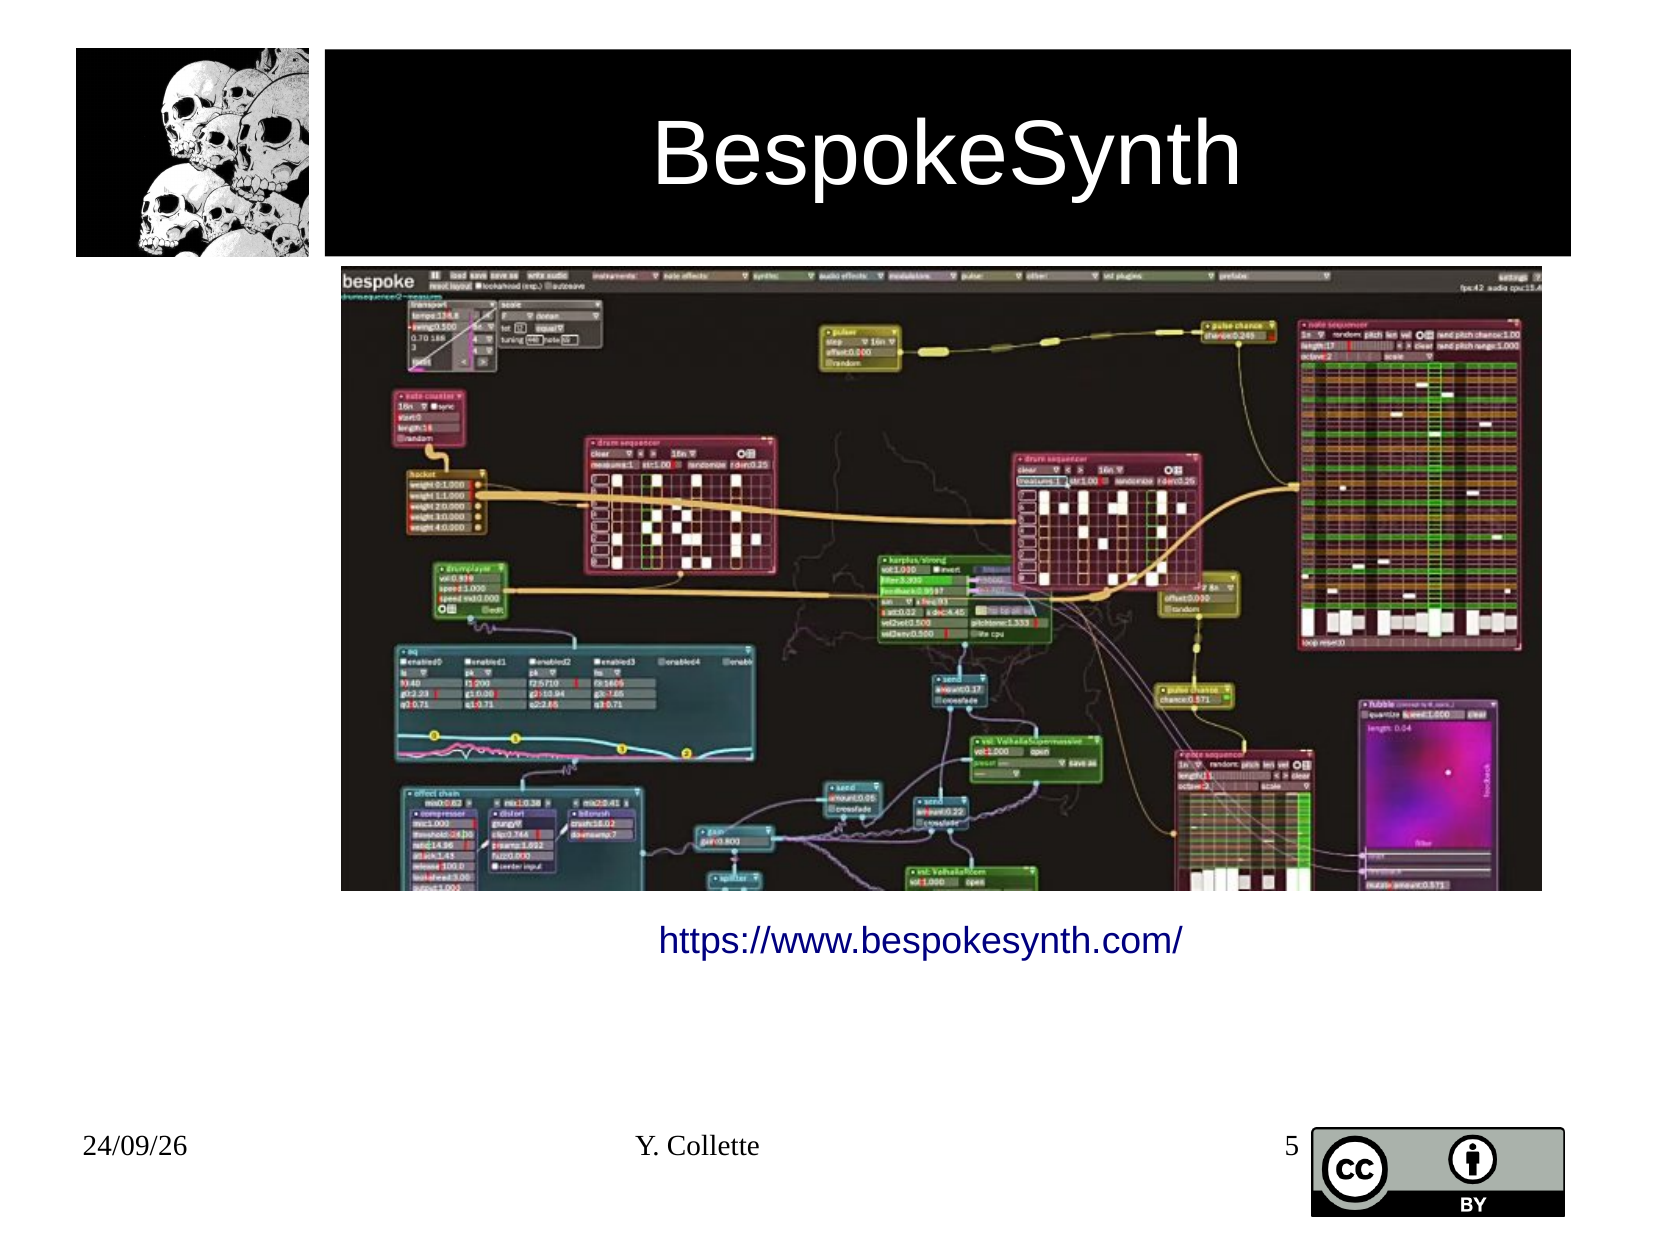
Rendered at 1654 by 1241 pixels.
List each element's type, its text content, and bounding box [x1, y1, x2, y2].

picture [76, 48, 309, 257]
picture [341, 266, 1542, 891]
text_box https://www.bespokesynth.com/ [643, 912, 1216, 970]
title BespokeSynth [324, 49, 1571, 257]
picture [1311, 1127, 1565, 1217]
